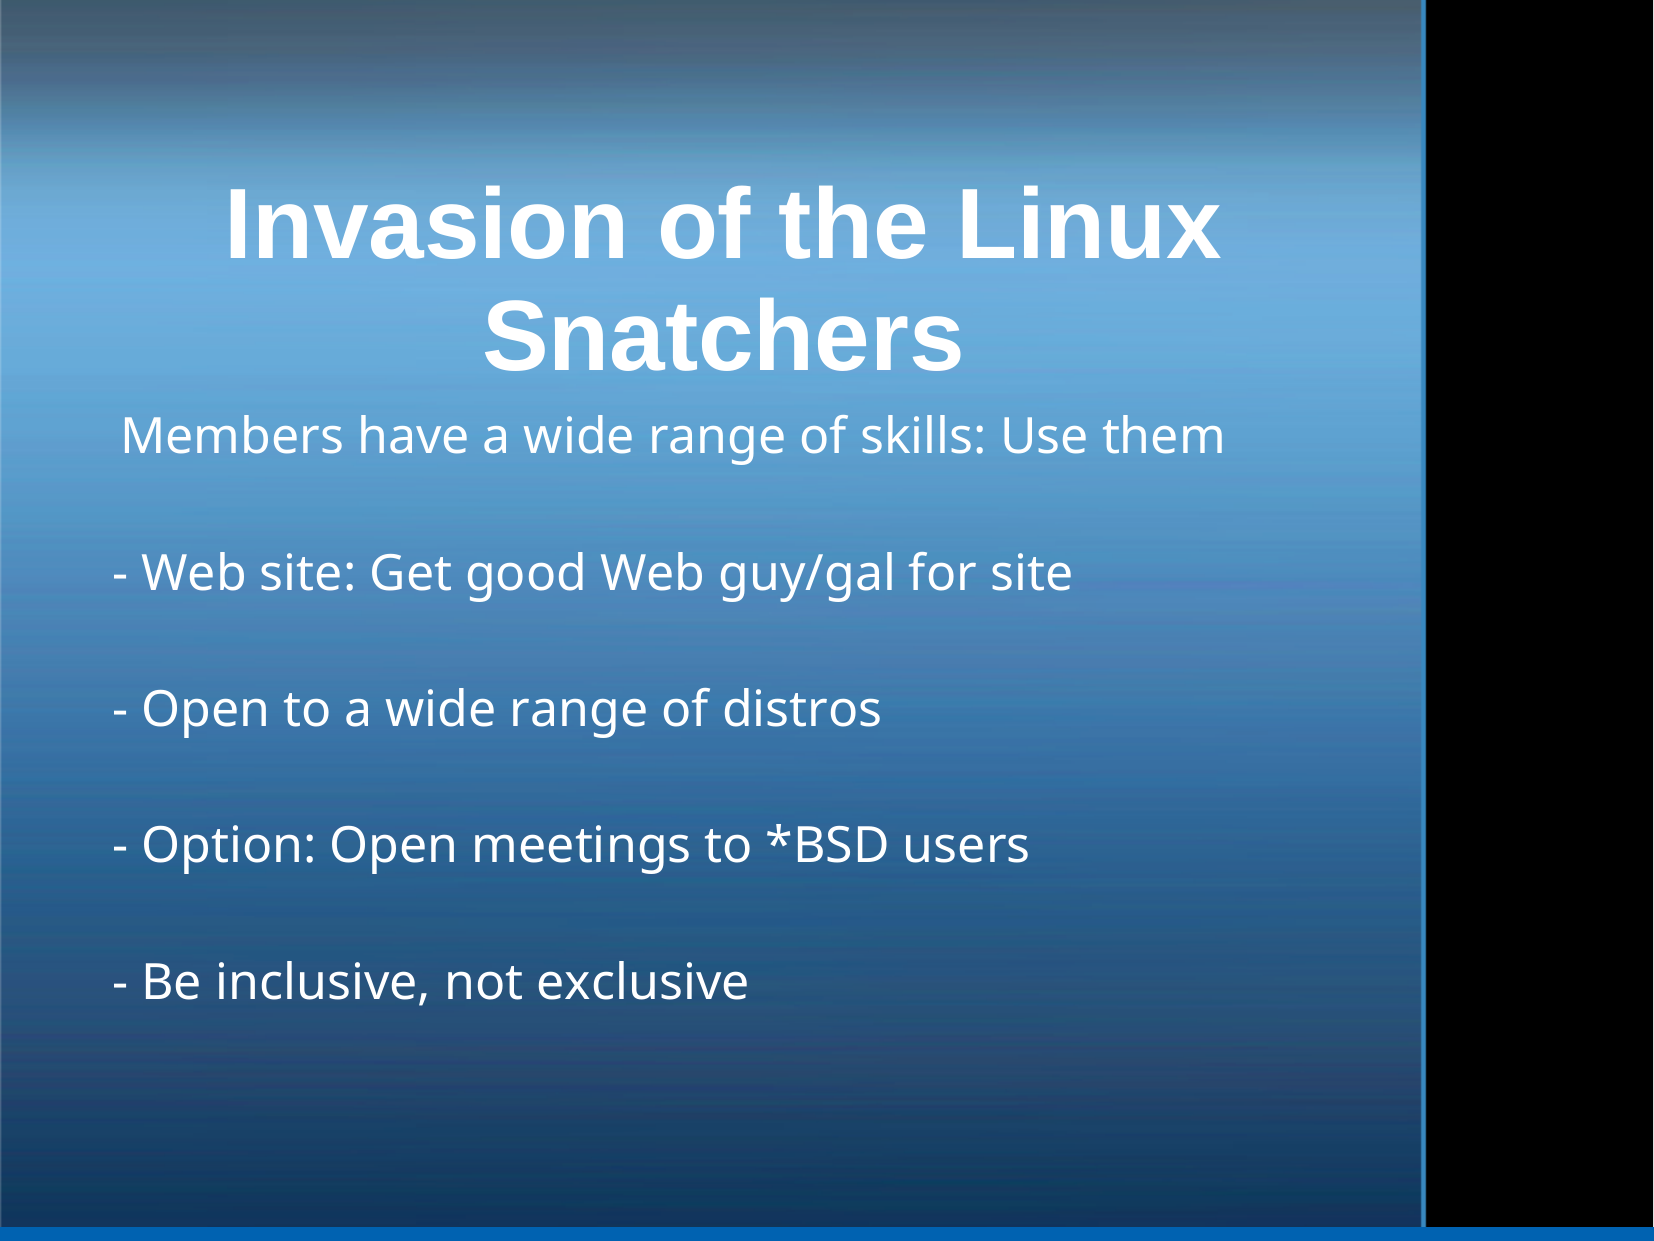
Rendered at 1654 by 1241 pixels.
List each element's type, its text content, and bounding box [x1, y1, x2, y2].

title Members have a wide range of skills: Use them - Web site: Get good Web guy/gal for site - Open to a wide range of distros - Option: Open meetings to *BSD users - Be inclusive, not exclusive [112, 450, 1351, 1033]
title Invasion of the Linux Snatchers [0, 176, 1448, 384]
picture [0, 0, 1654, 1227]
